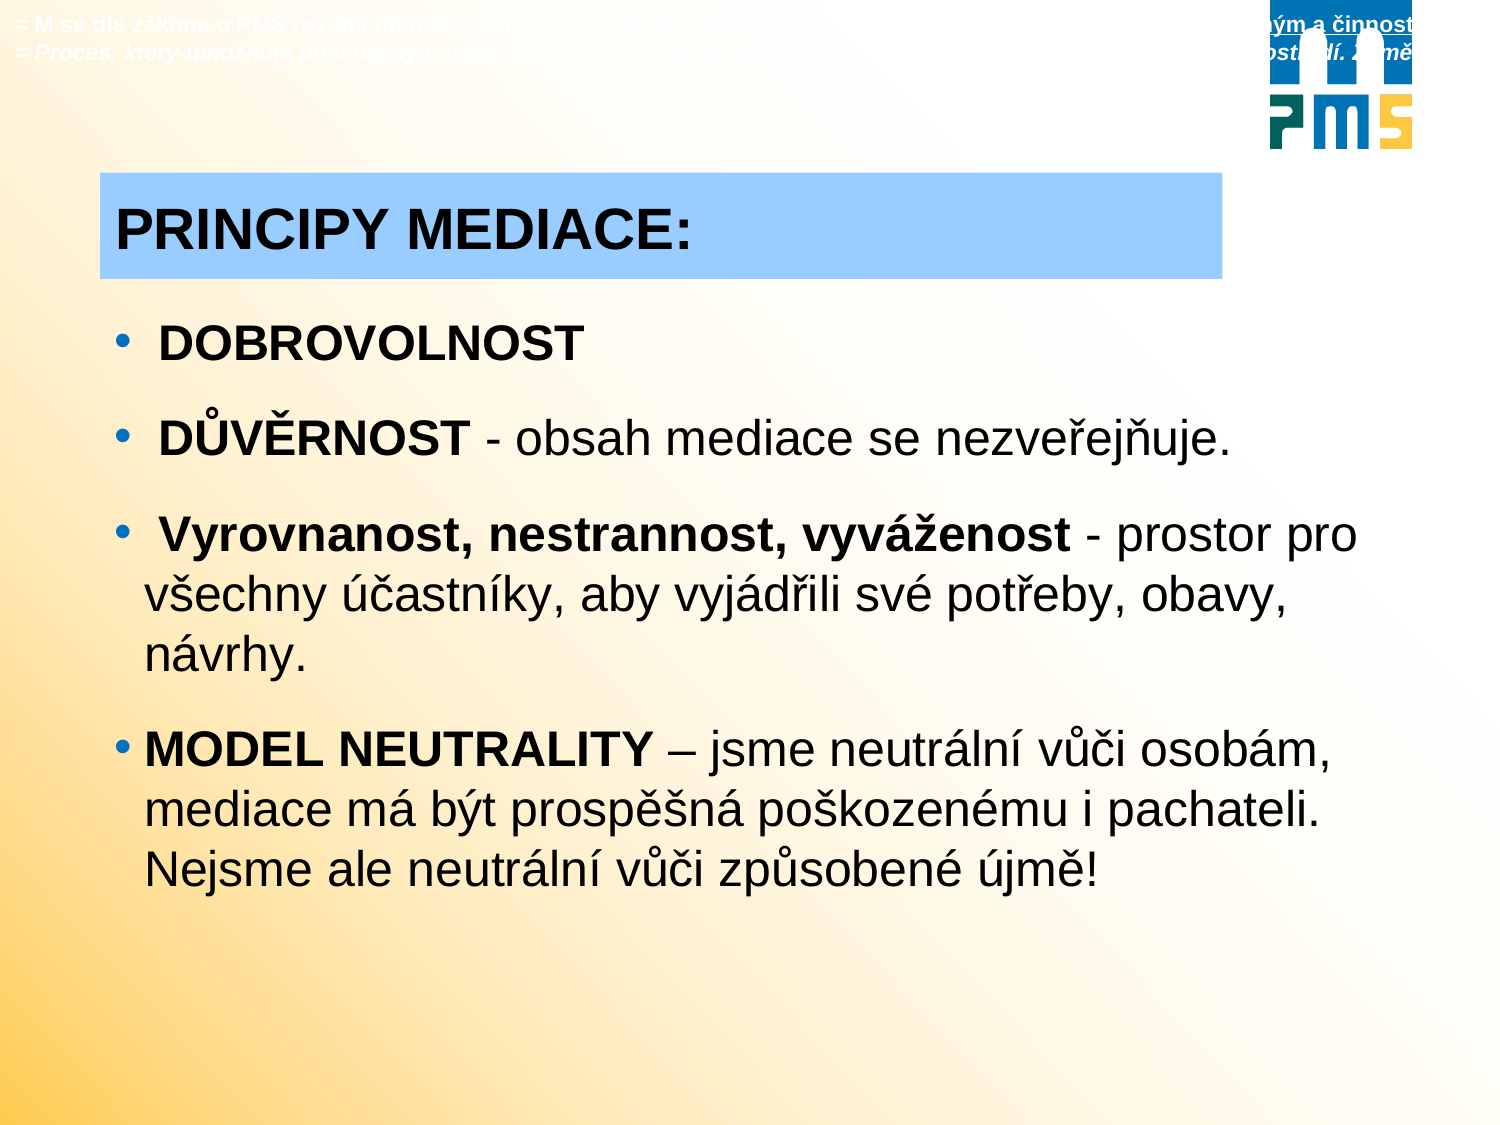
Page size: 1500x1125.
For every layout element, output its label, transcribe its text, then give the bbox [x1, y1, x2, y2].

text_box PRINCIPY MEDIACE: [100, 172, 1223, 279]
text_box DOBROVOLNOST DŮVĚRNOST - obsah mediace se nezveřejňuje. Vyrovnanost, nestrannost, vyváženost - prostor pro všechny účastníky, aby vyjádřili své potřeby, obavy, návrhy. MODEL NEUTRALITY – jsme neutrální vůči osobám, mediace má být prospěšná poškozenému i pachateli. Nejsme ale neutrální vůči způsobené újmě! [100, 302, 1412, 1000]
text_box = M se dle zákona o PMS rozumí mimosoudní zprostředkování za účelem řešení sporu mezi obviněným a poškozeným a činnost směřující k urovnání konfliktního stavu vykonávaná v souvislosti s trestním řízením. Mediaci lze provádět jen s výslovným souhlasem obviněného a poškozeného. = Proces, který umožňuje poškozeným majícím o to zájem setkat se s pachatelem v bezpečném a uspořádaném prostředí. Záměrem je vést pachatele k odpovědnosti a zároveň poskytnout podporu a pomoc pošk. Pošk.- sdělit, jak jej TČ ovlivnil, dostat odpovědi na své otázky a účastnit se plánu NŠ. [0, 2, 1500, 73]
picture [0, 73, 1500, 1125]
